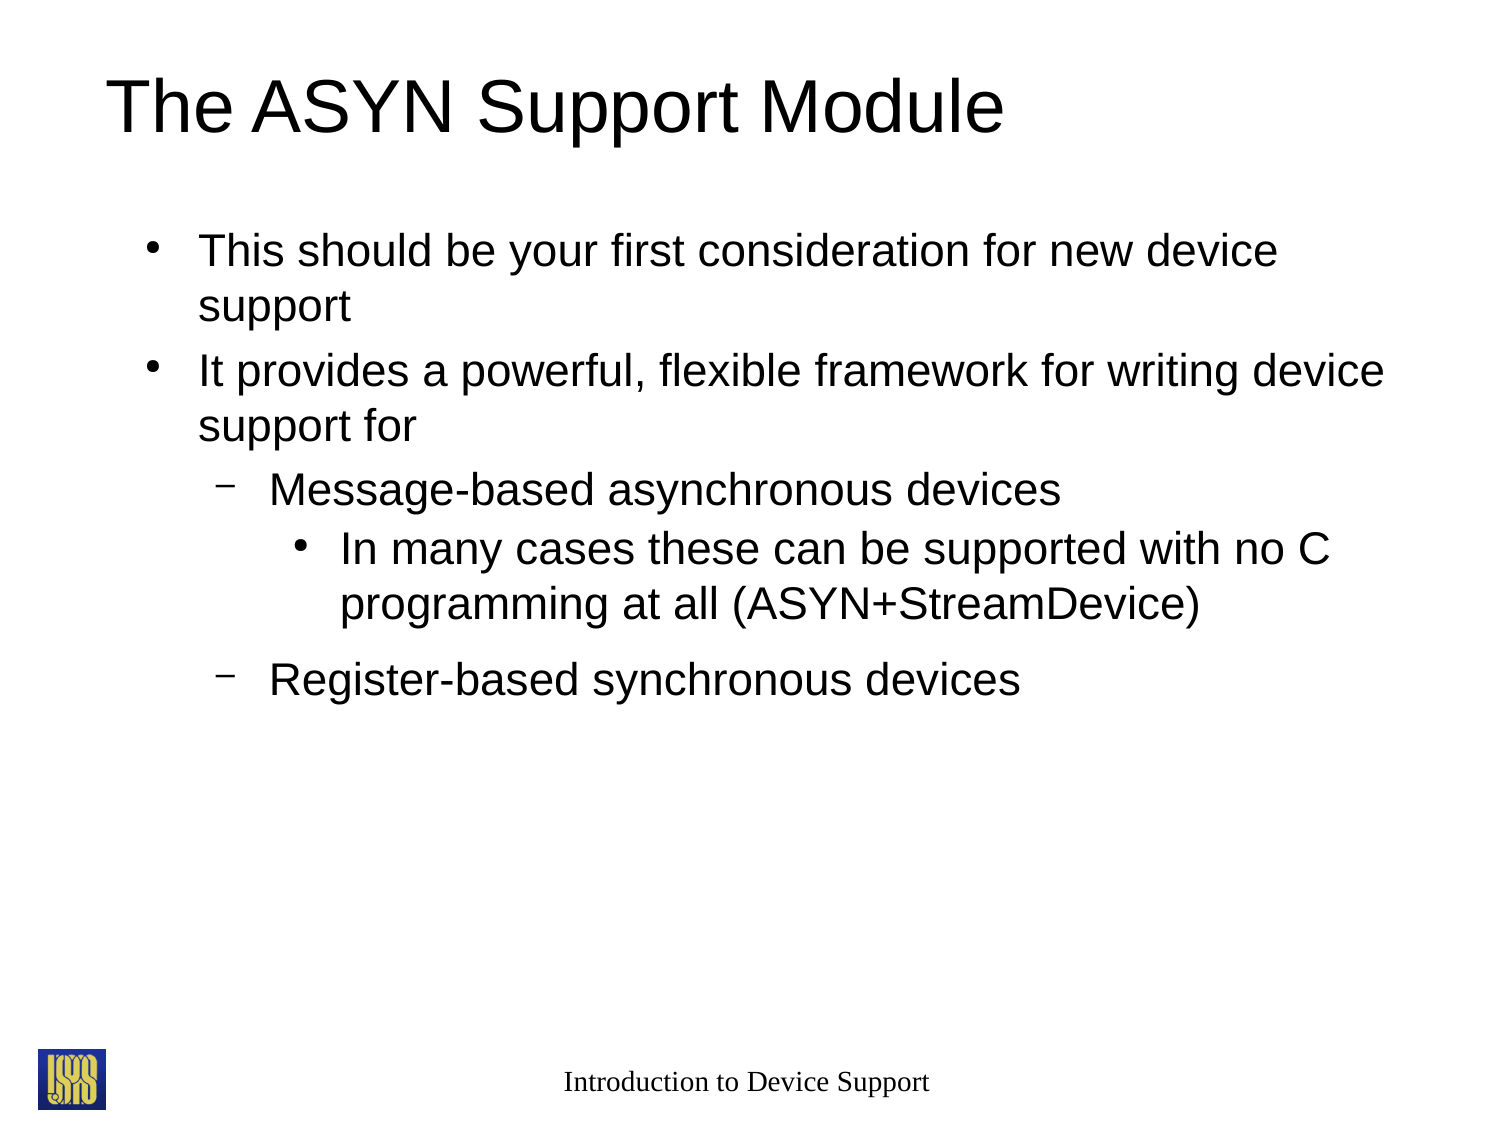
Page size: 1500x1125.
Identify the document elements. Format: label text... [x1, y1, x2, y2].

title The ASYN Support Module [55, 57, 1361, 156]
list This should be your first consideration for new device support It provides a powerful, flexible framework for writing device support for Message-based asynchronous devices In many cases these can be supported with no C programming at all (ASYN+StreamDevice) Register-based synchronous devices [112, 213, 1457, 765]
picture [38, 1049, 106, 1110]
